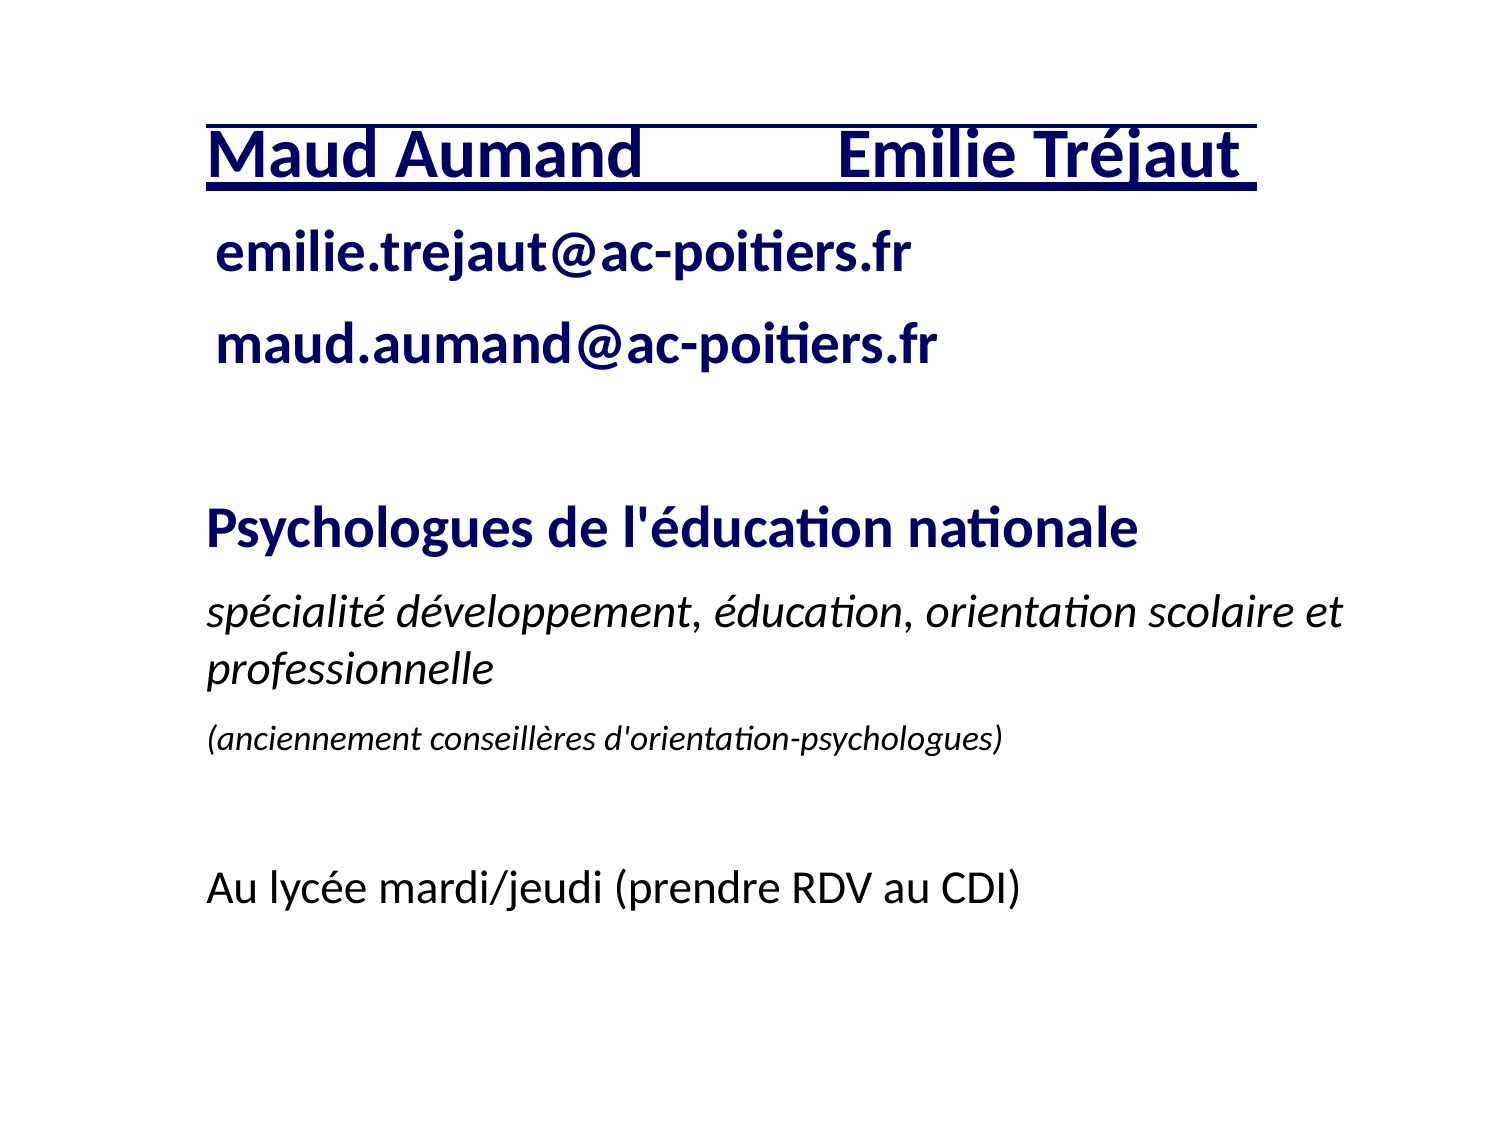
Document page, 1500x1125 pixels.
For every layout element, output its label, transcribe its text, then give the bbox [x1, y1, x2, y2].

list Maud Aumand Emilie Tréjaut emilie.trejaut@ac-poitiers.fr maud.aumand@ac-poitiers.fr Psychologues de l'éducation nationale spécialité développement, éducation, orientation scolaire et professionnelle (anciennement conseillères d'orientation-psychologues) Au lycée mardi/jeudi (prendre RDV au CDI) [75, 106, 1425, 916]
